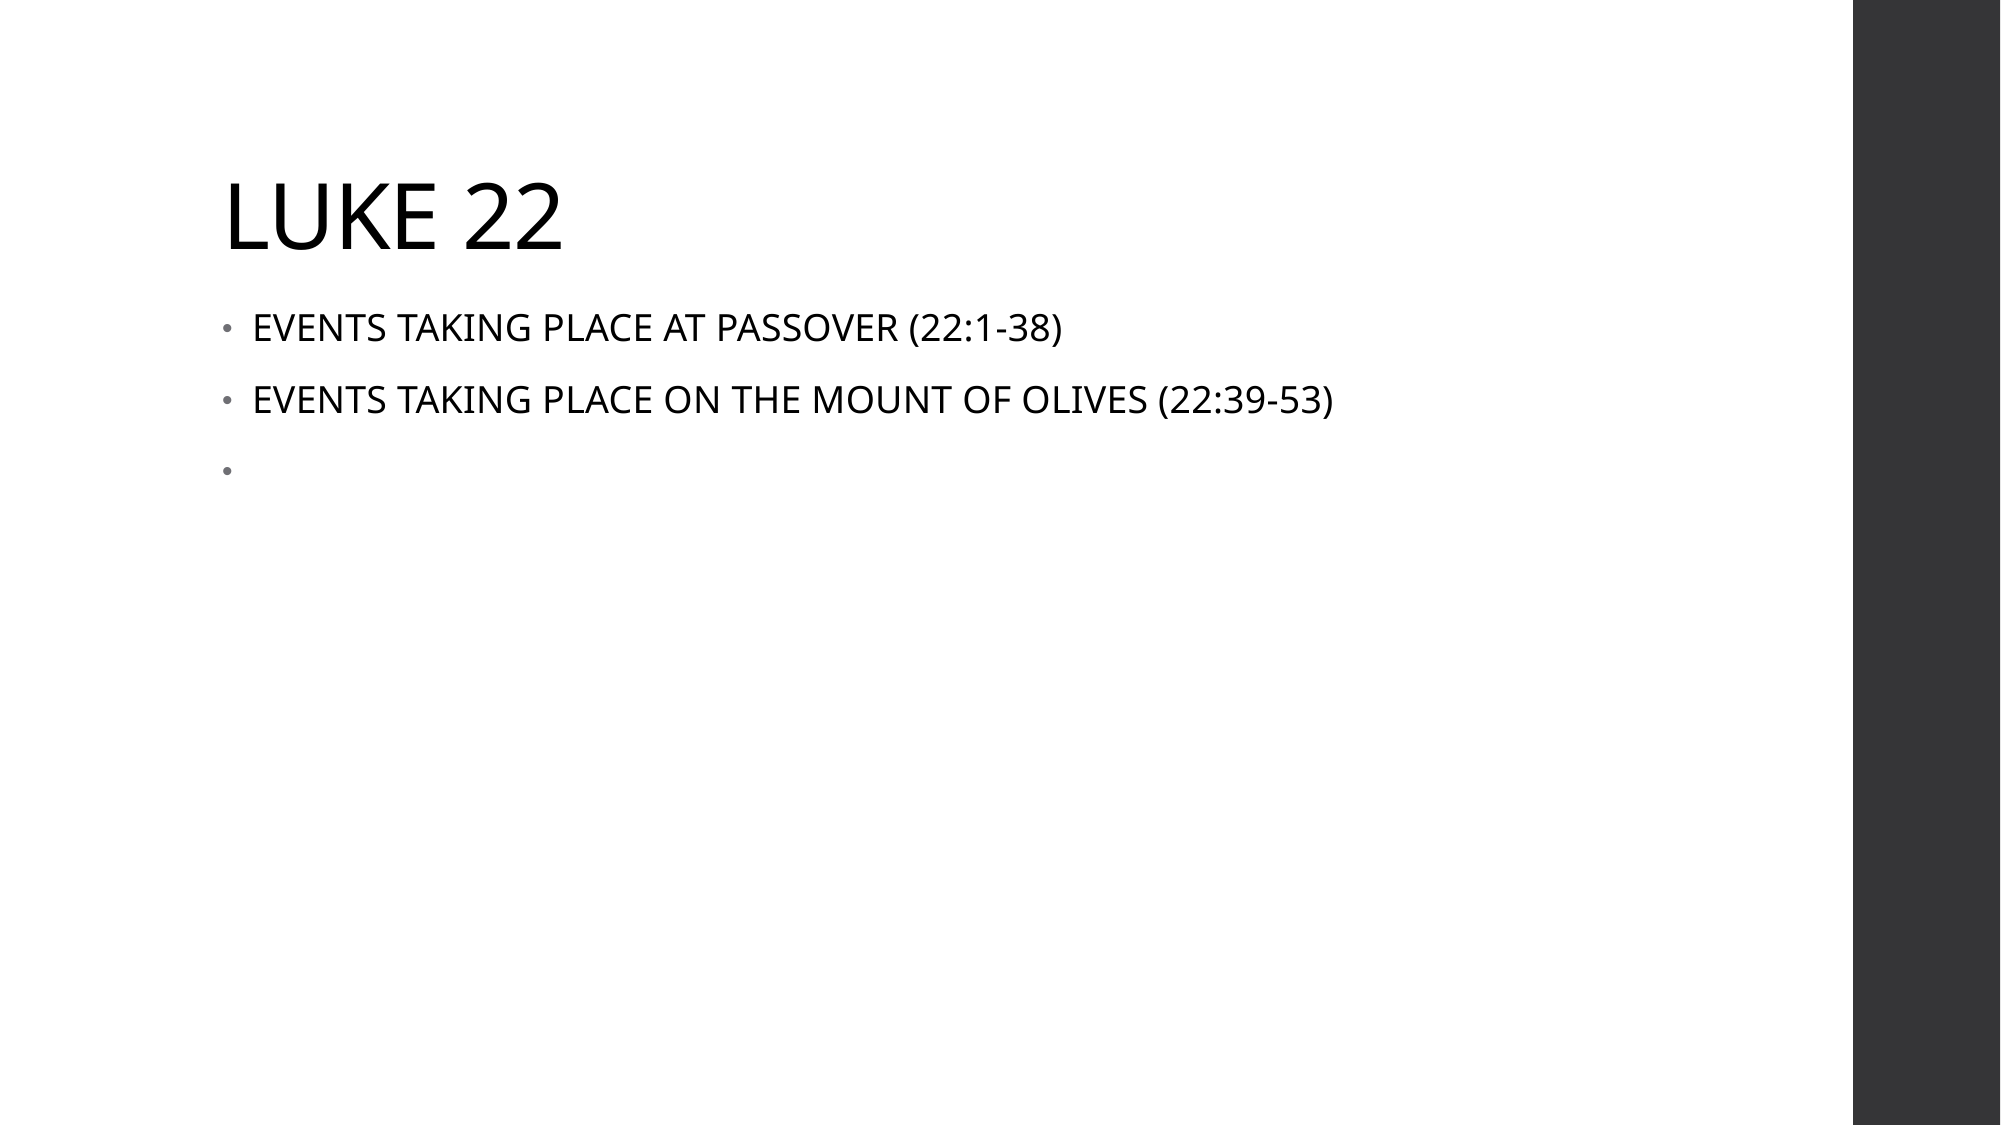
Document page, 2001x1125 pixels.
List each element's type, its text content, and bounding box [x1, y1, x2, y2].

list EVENTS TAKING PLACE AT PASSOVER (22:1-38) EVENTS TAKING PLACE ON THE MOUNT OF OLIVES (22:39-53) [206, 299, 1617, 1014]
title LUKE 22 [206, 60, 1797, 278]
